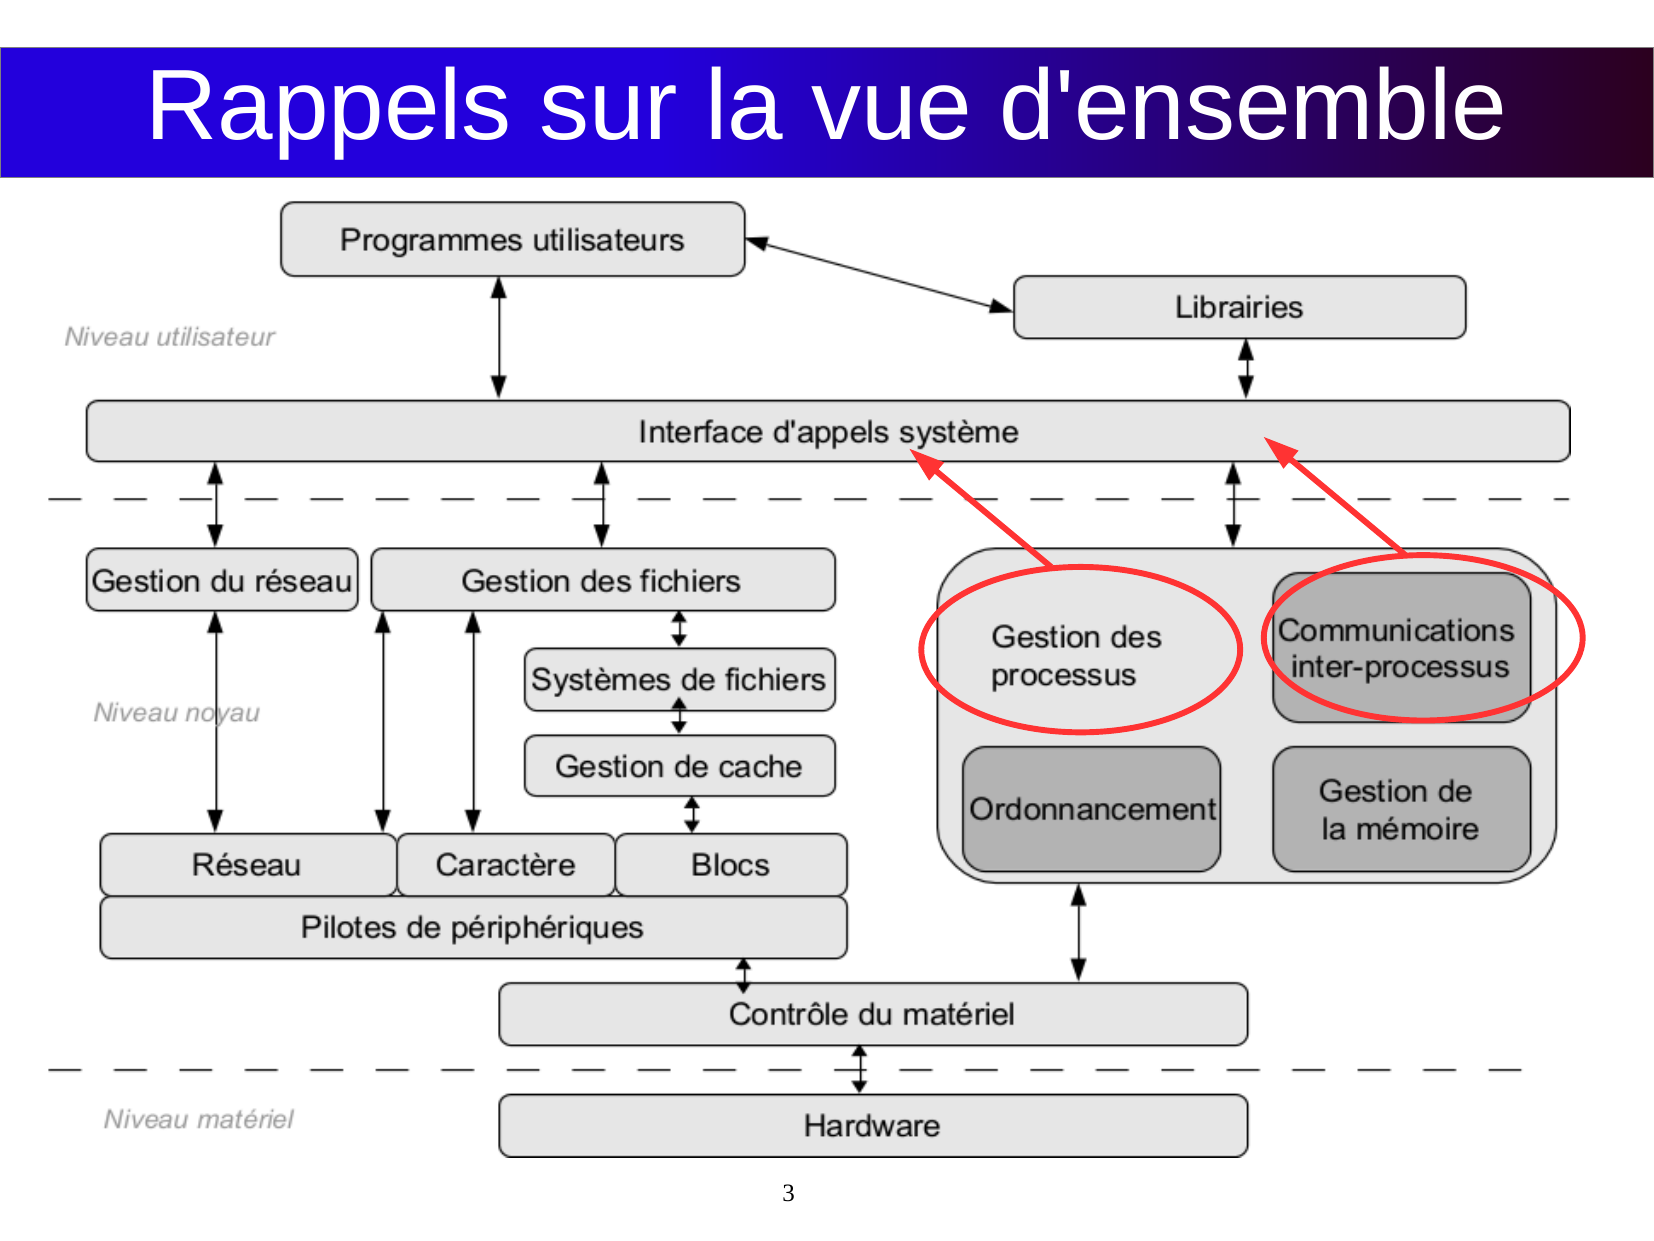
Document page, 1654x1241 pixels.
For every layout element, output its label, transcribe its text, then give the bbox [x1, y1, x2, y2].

picture [47, 200, 1571, 1158]
picture [1267, 559, 1571, 717]
title Rappels sur la vue d'ensemble [11, 5, 1642, 213]
